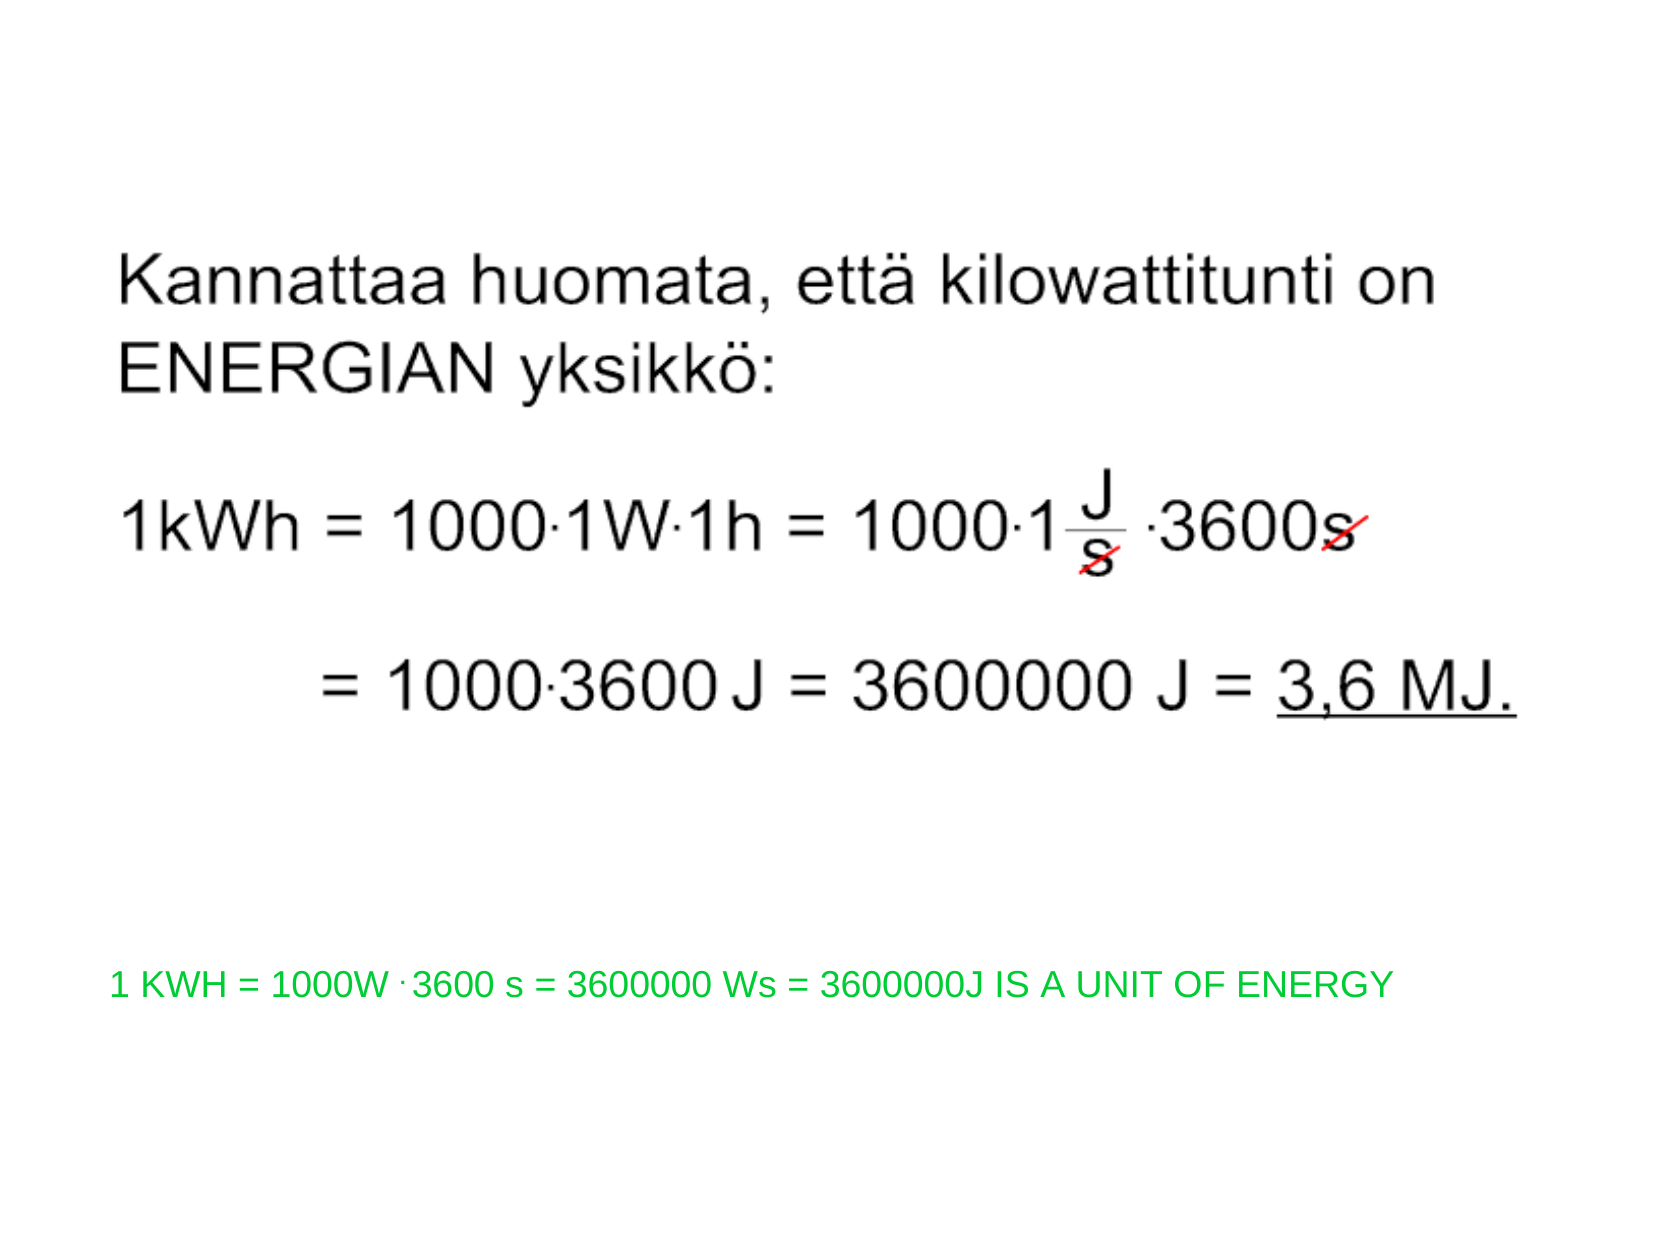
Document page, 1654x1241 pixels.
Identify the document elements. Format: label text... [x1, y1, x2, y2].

text_box 1 KWH = 1000W . 3600 s = 3600000 Ws = 3600000J IS A UNIT OF ENERGY [94, 956, 1571, 1056]
picture [55, 189, 1595, 763]
